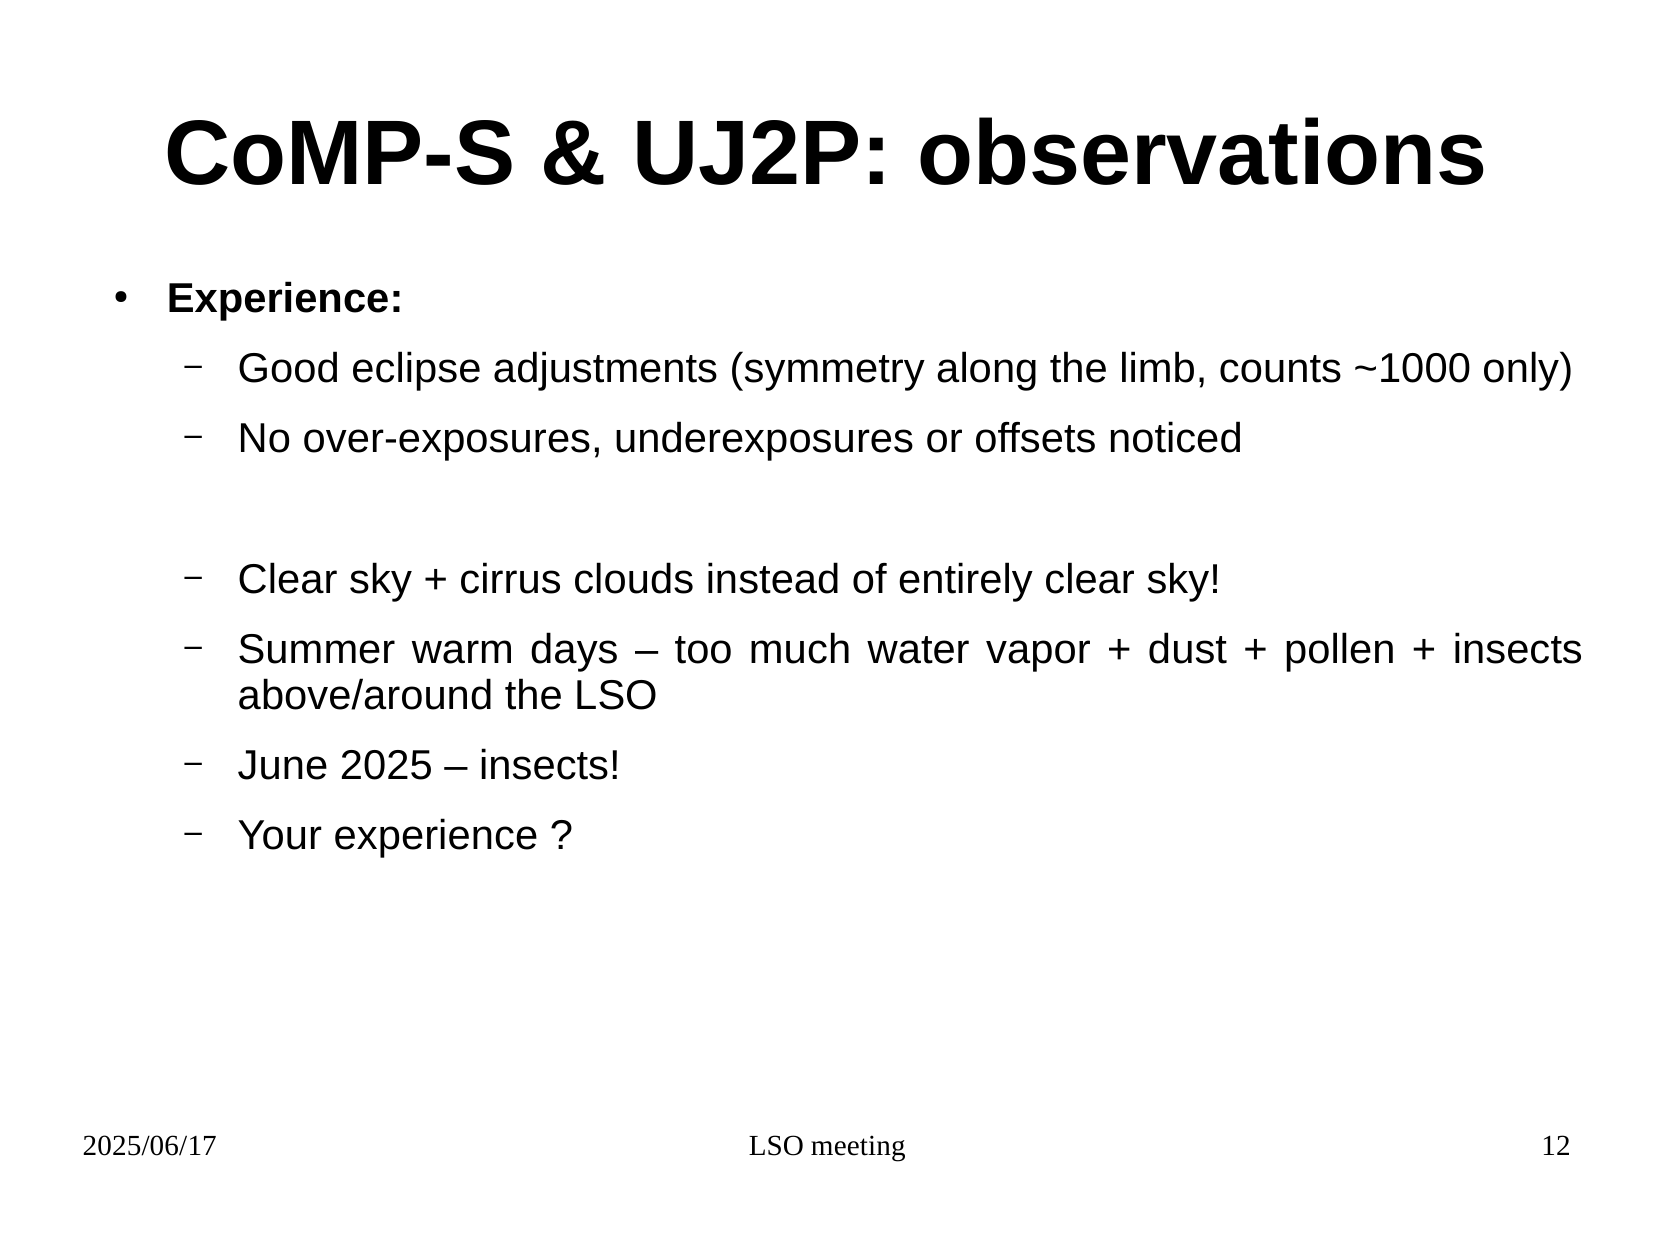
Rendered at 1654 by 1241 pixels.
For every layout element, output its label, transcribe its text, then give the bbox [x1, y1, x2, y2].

title CoMP-S & UJ2P: observations [82, 49, 1571, 257]
list Experience: Good eclipse adjustments (symmetry along the limb, counts ~1000 only) No over-exposures, underexposures or offsets noticed Clear sky + cirrus clouds instead of entirely clear sky! Summer warm days – too much water vapor + dust + pollen + insects above/around the LSO June 2025 – insects! Your experience ? [95, 274, 1585, 1218]
